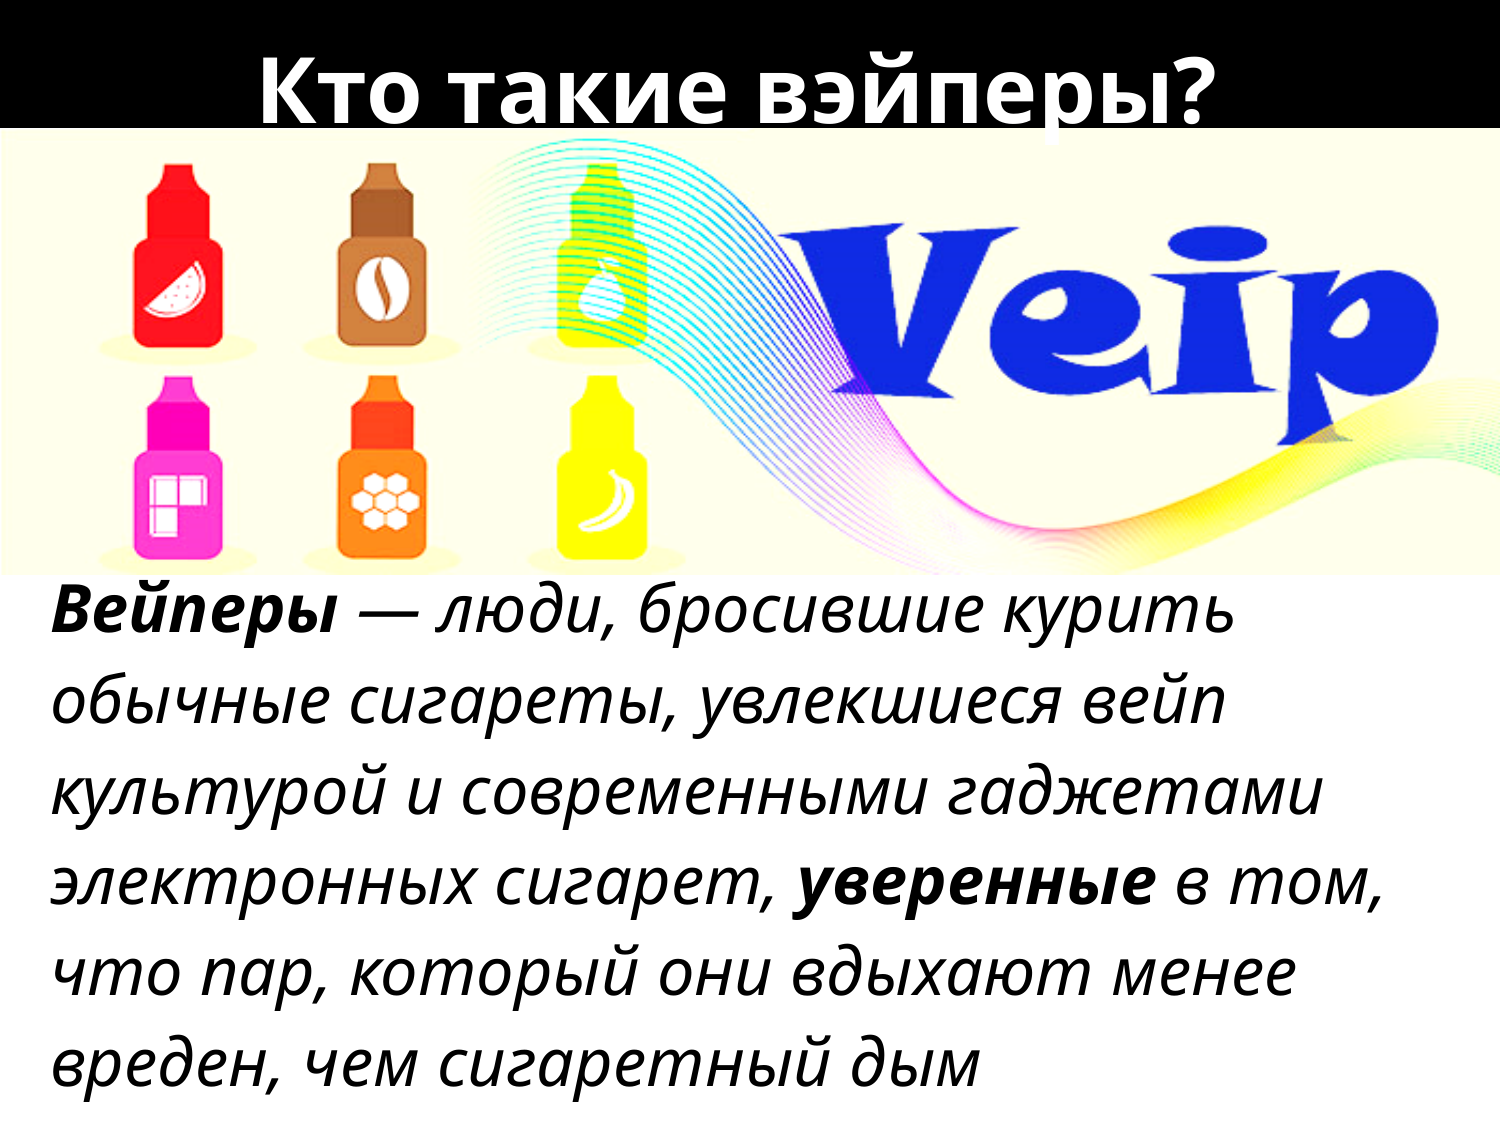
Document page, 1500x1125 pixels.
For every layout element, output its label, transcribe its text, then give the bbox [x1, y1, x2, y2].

text_box Кто такие вэйперы? [240, 18, 1413, 158]
picture [0, 128, 1500, 575]
text_box Вейперы — люди, бросившие курить обычные сигареты, увлекшиеся вейп культурой и современными гаджетами электронных сигарет, уверенные в том, что пар, который они вдыхают менее вреден, чем сигаретный дым [35, 553, 1465, 1114]
